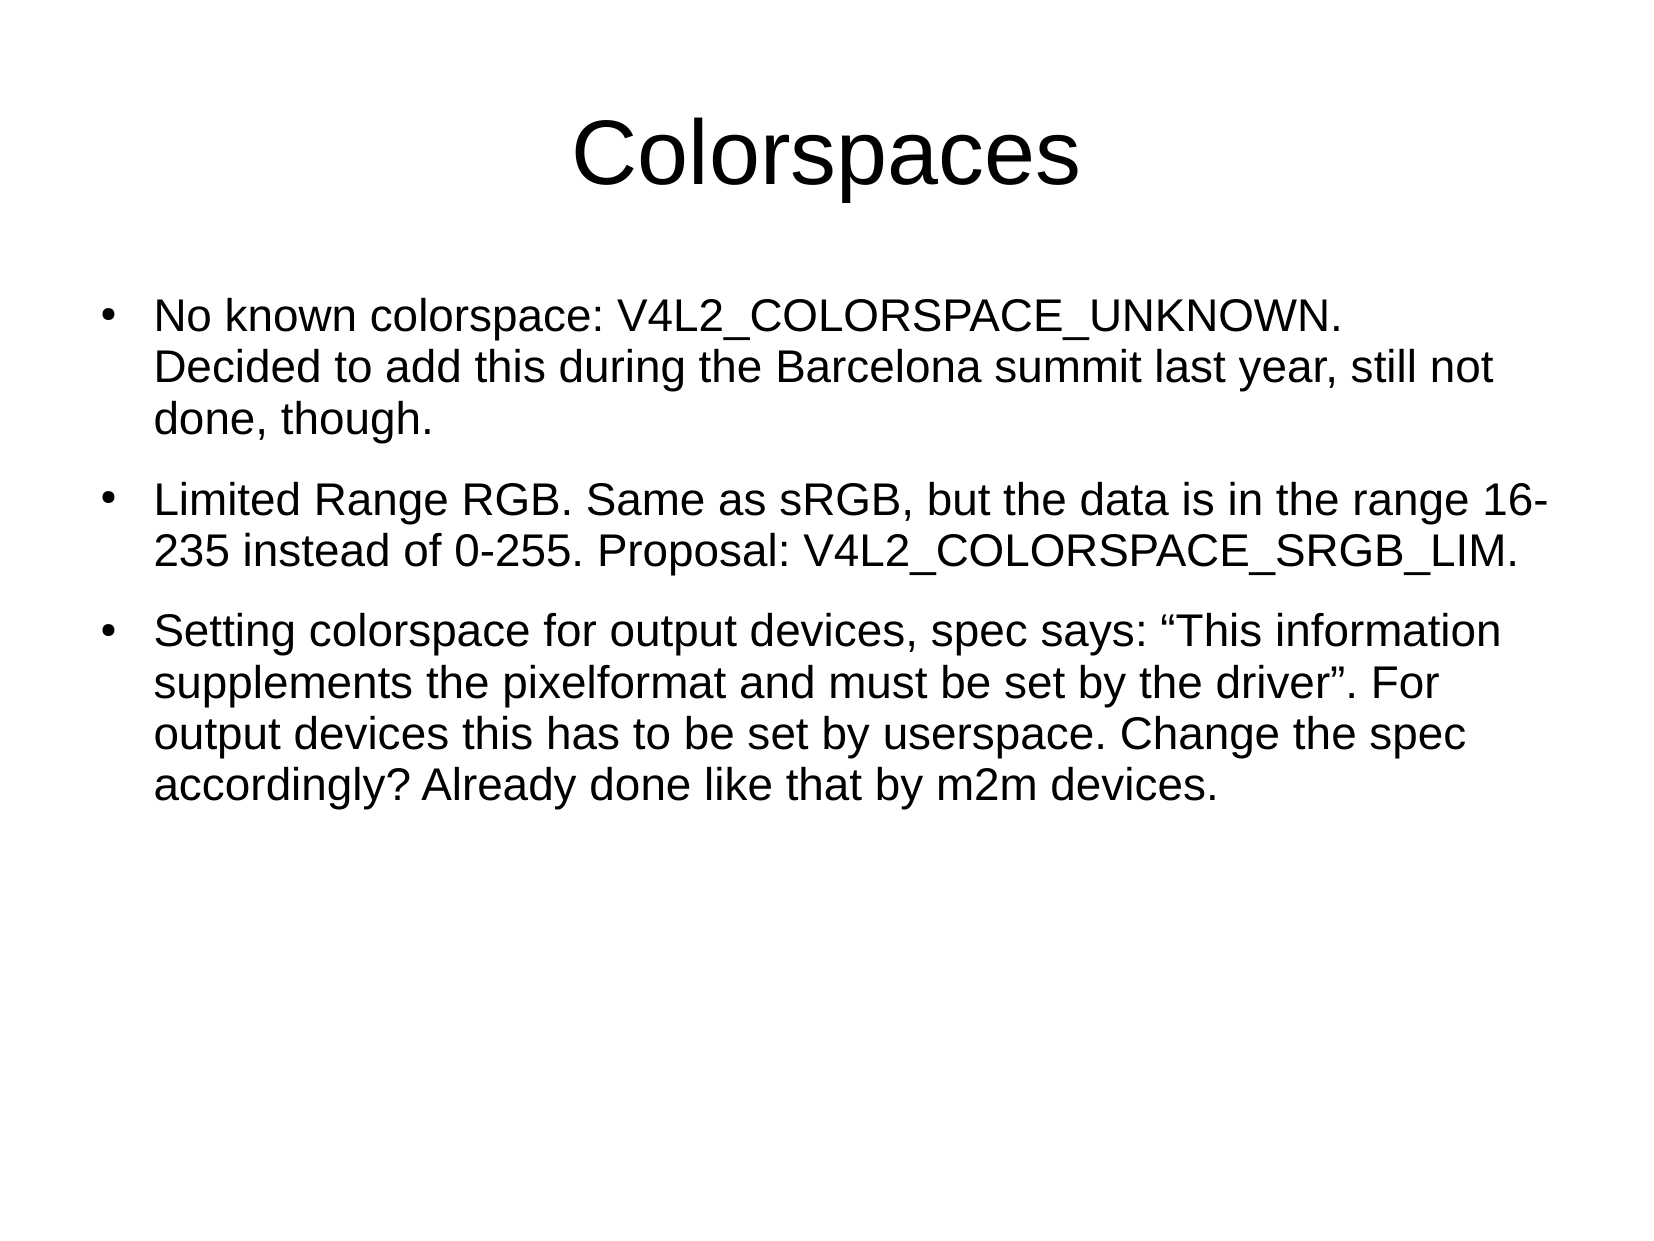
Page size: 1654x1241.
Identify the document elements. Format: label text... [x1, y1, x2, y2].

title Colorspaces [82, 49, 1571, 257]
list No known colorspace: V4L2_COLORSPACE_UNKNOWN. Decided to add this during the Barcelona summit last year, still not done, though. Limited Range RGB. Same as sRGB, but the data is in the range 16-235 instead of 0-255. Proposal: V4L2_COLORSPACE_SRGB_LIM. Setting colorspace for output devices, spec says: “This information supplements the pixelformat and must be set by the driver”. For output devices this has to be set by userspace. Change the spec accordingly? Already done like that by m2m devices. [82, 290, 1571, 1010]
